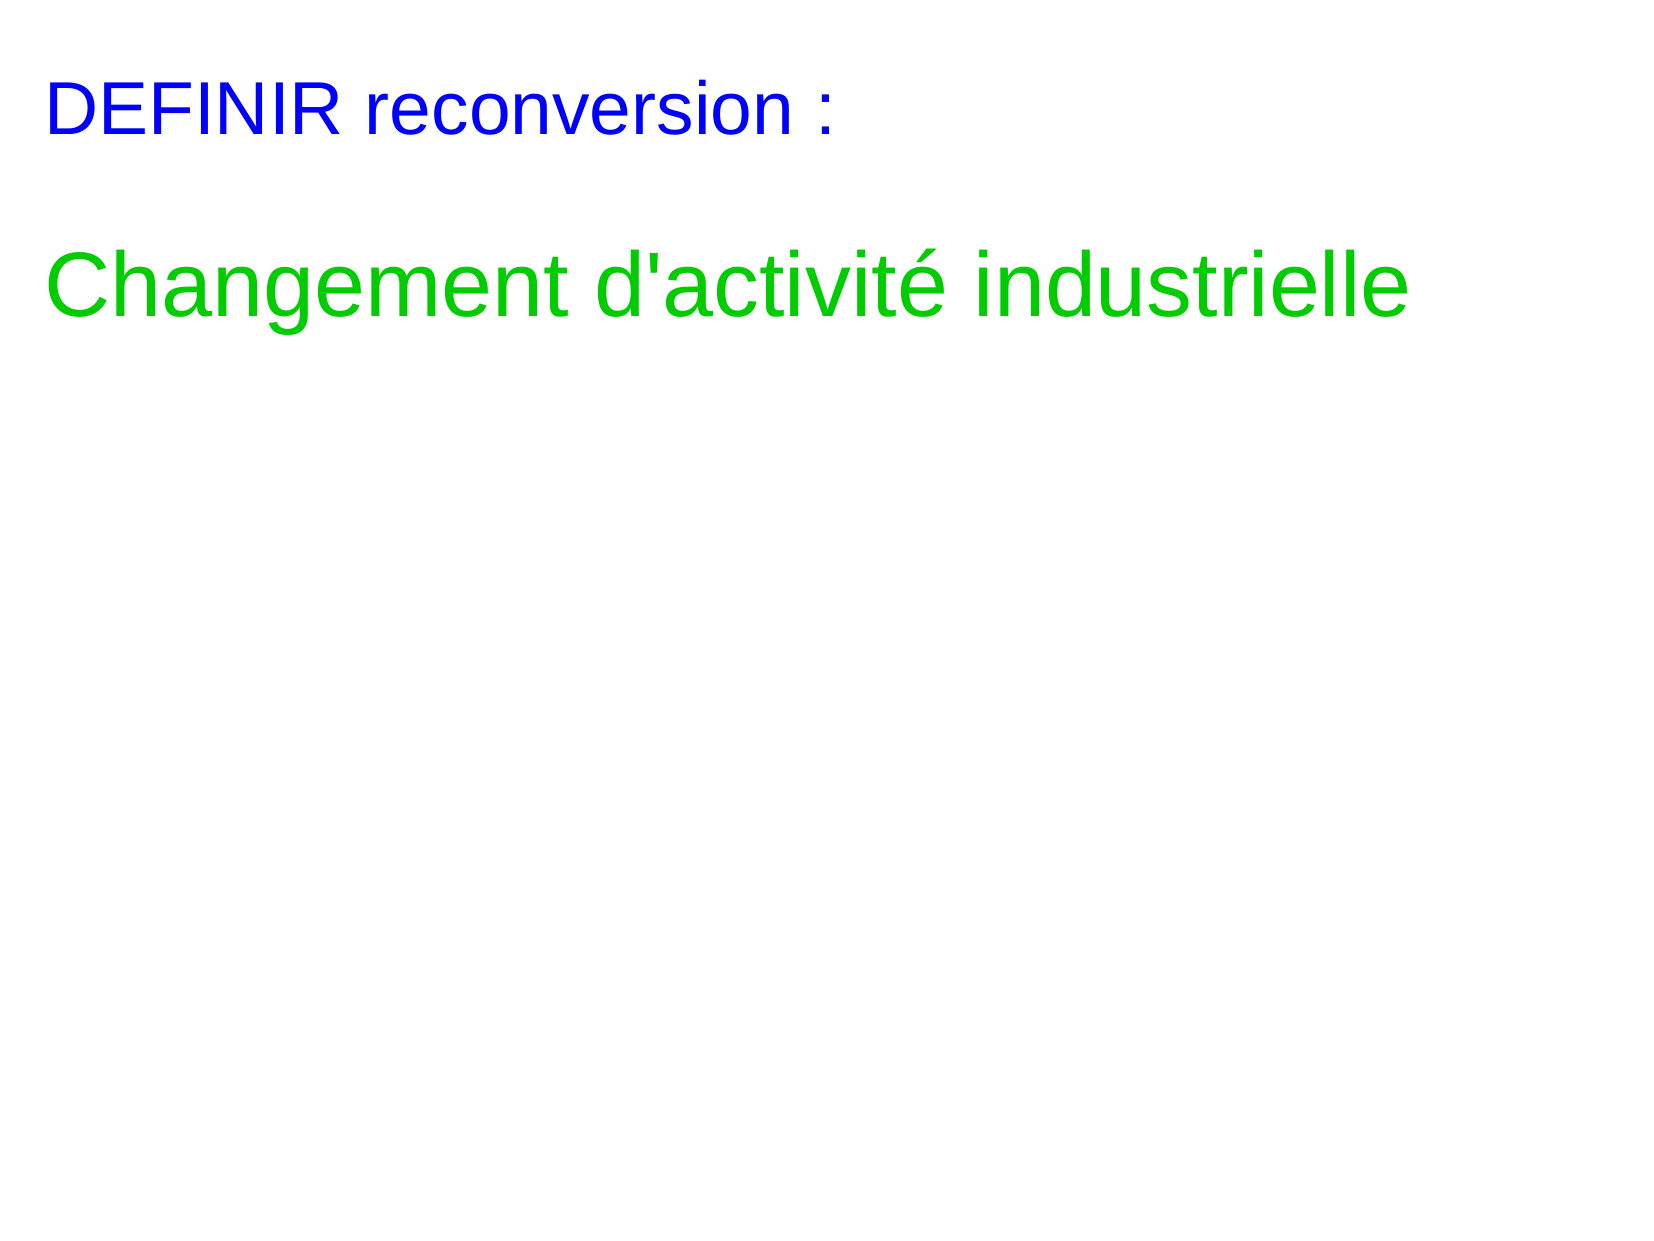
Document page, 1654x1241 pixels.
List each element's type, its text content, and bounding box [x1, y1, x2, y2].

text_box DEFINIR reconversion : [29, 59, 1595, 158]
text_box Changement d'activité industrielle [29, 226, 1595, 344]
